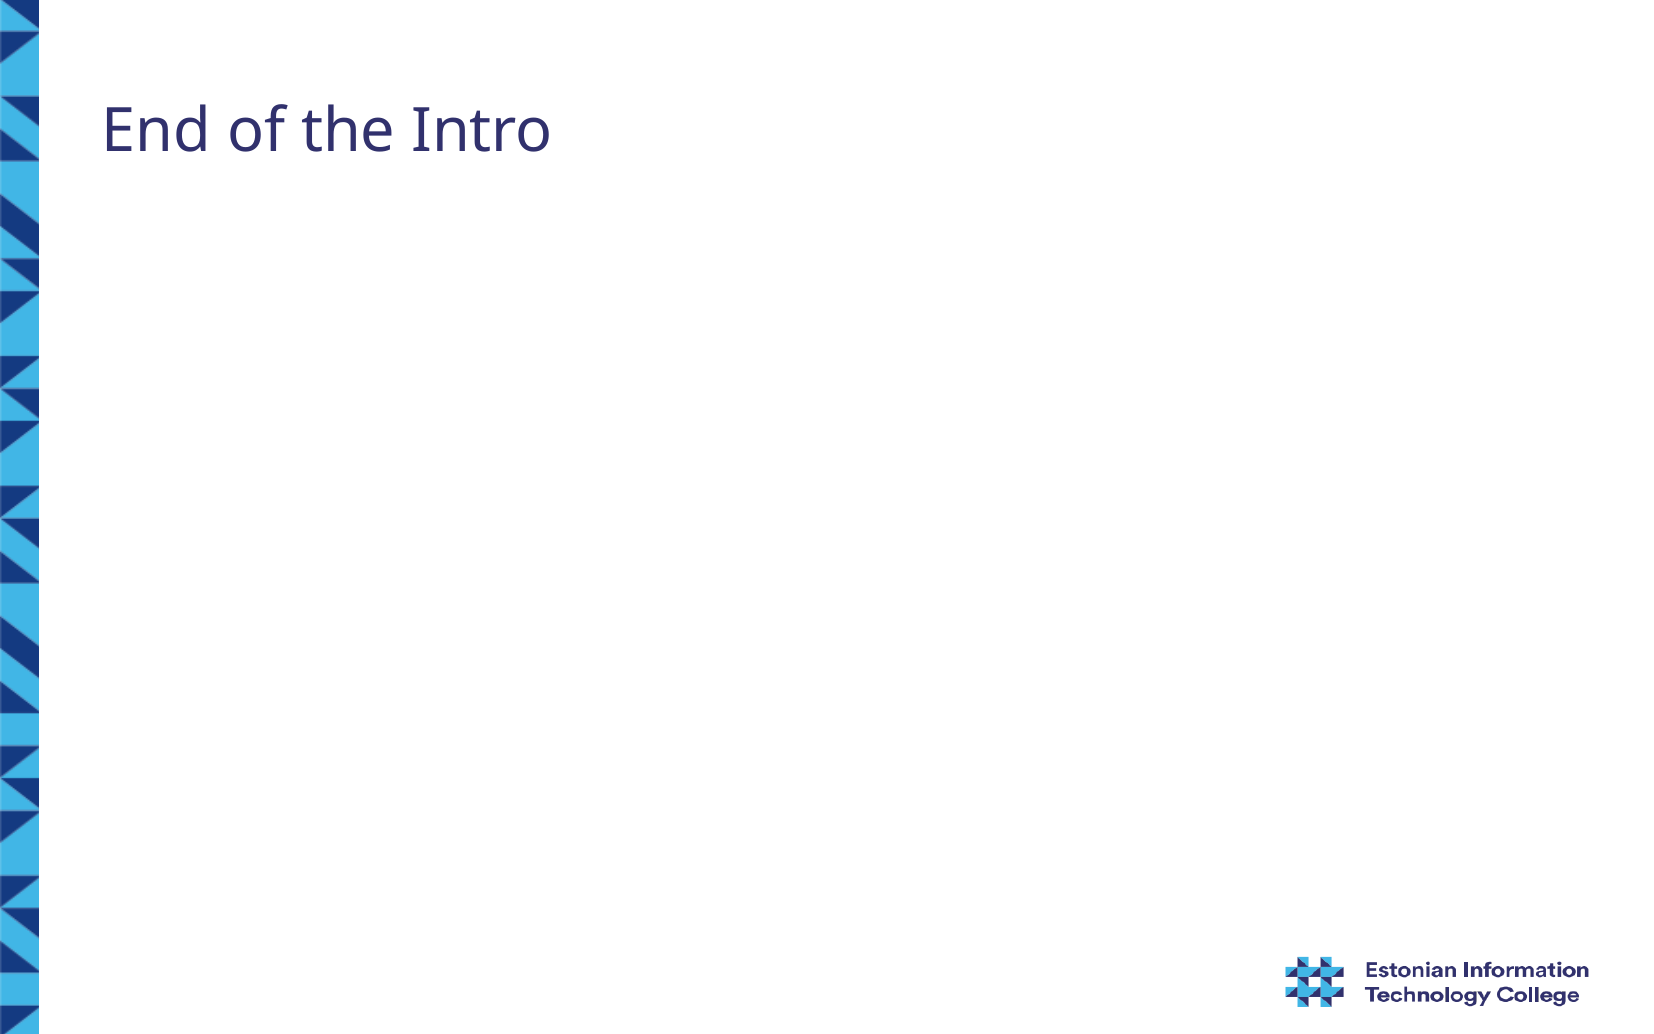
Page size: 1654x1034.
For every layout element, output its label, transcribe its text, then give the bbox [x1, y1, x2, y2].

title End of the Intro [101, 41, 1224, 214]
